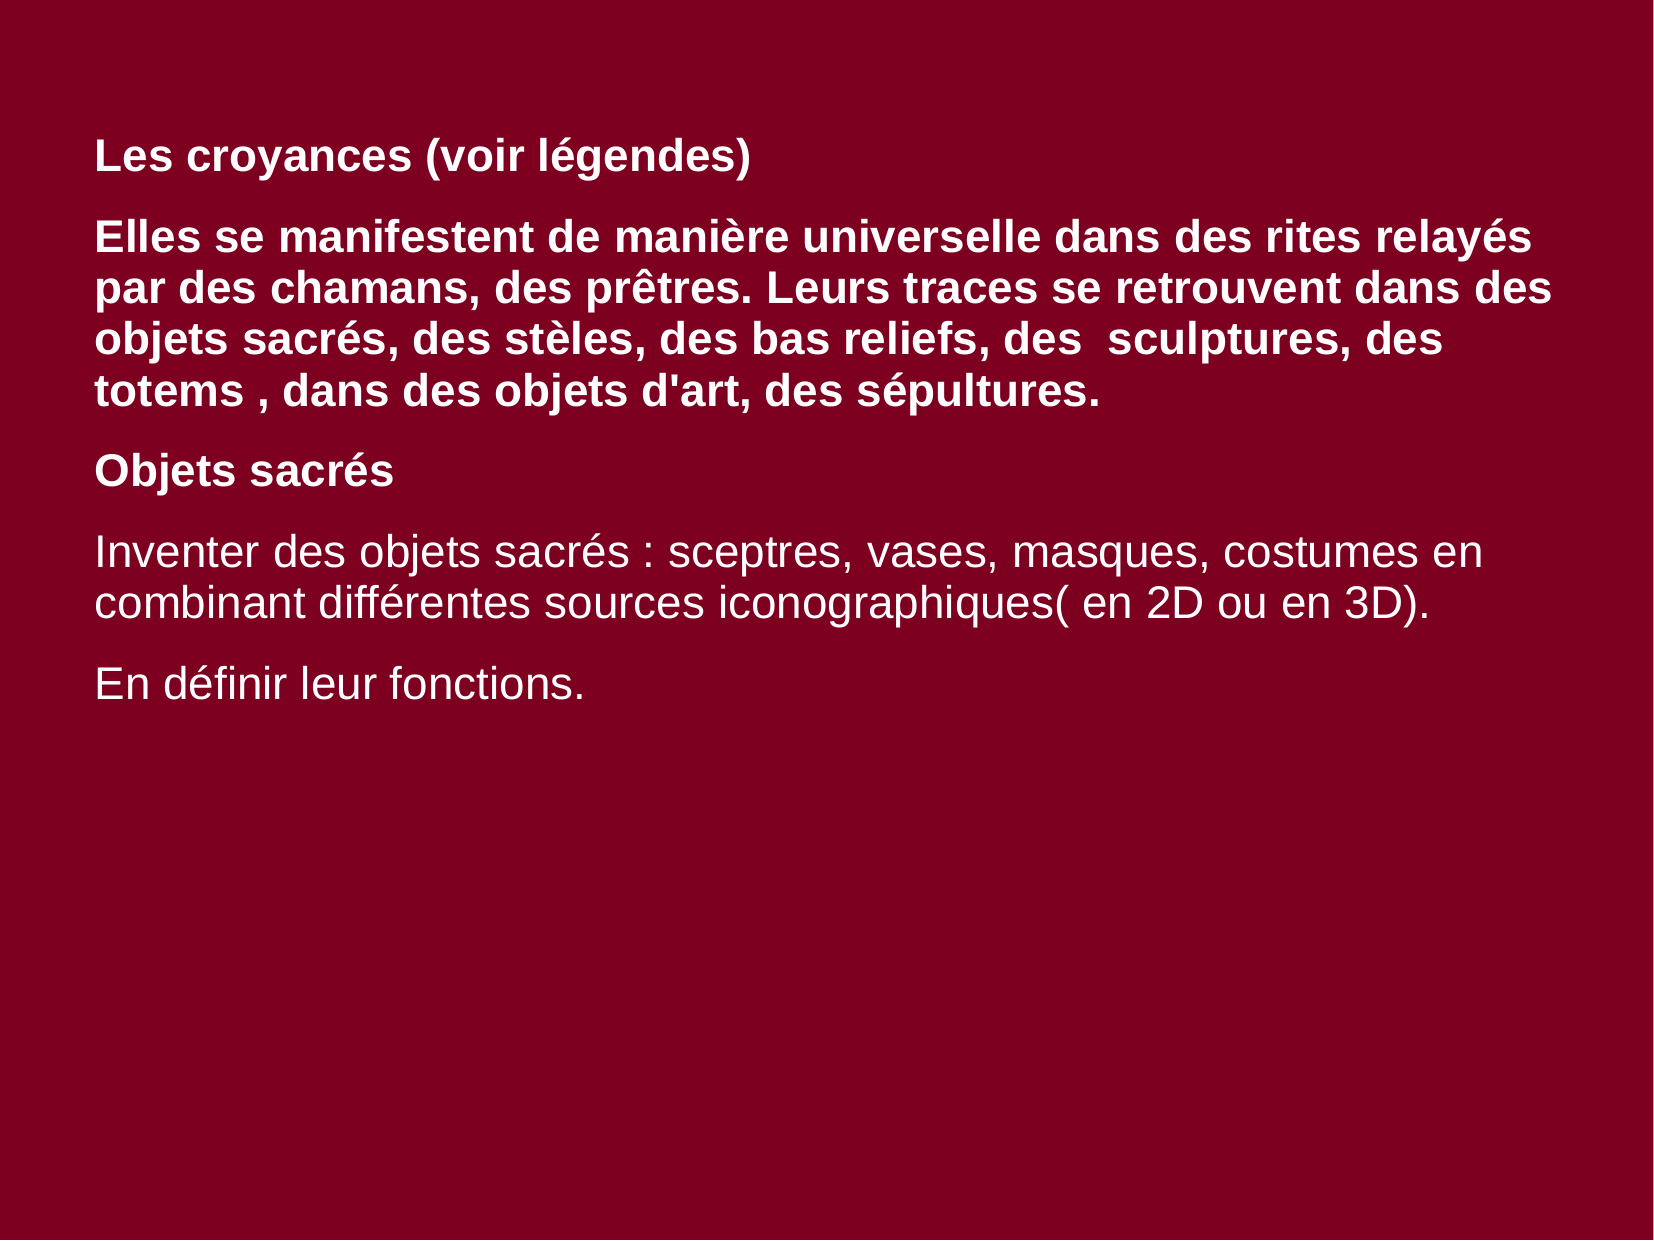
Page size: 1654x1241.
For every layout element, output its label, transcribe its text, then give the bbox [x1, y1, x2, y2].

list Les croyances (voir légendes) Elles se manifestent de manière universelle dans des rites relayés par des chamans, des prêtres. Leurs traces se retrouvent dans des objets sacrés, des stèles, des bas reliefs, des sculptures, des totems , dans des objets d'art, des sépultures. Objets sacrés Inventer des objets sacrés : sceptres, vases, masques, costumes en combinant différentes sources iconographiques( en 2D ou en 3D). En définir leur fonctions. [94, 129, 1571, 1010]
